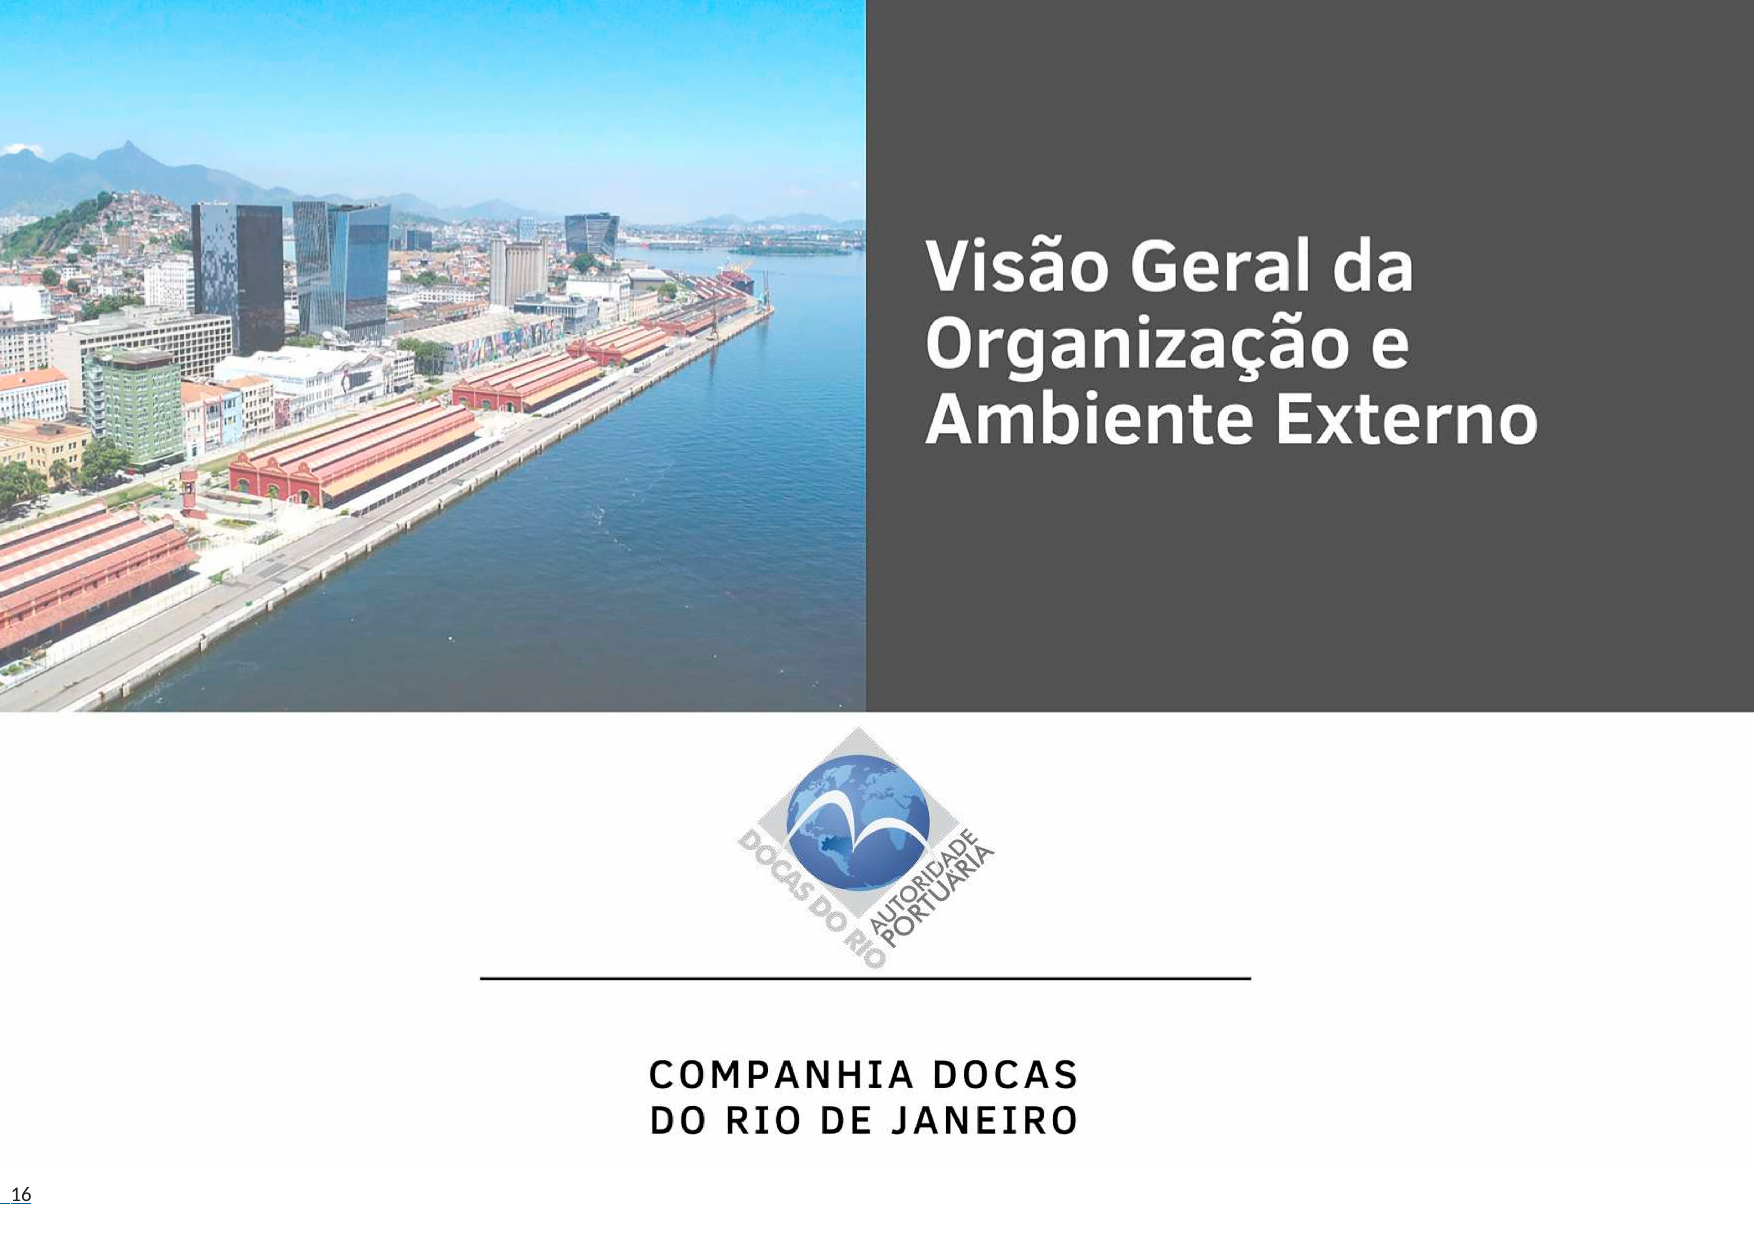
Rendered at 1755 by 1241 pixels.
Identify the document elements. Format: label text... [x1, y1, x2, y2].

picture [0, 0, 1754, 1166]
text_box 16 [0, 1178, 1755, 1208]
